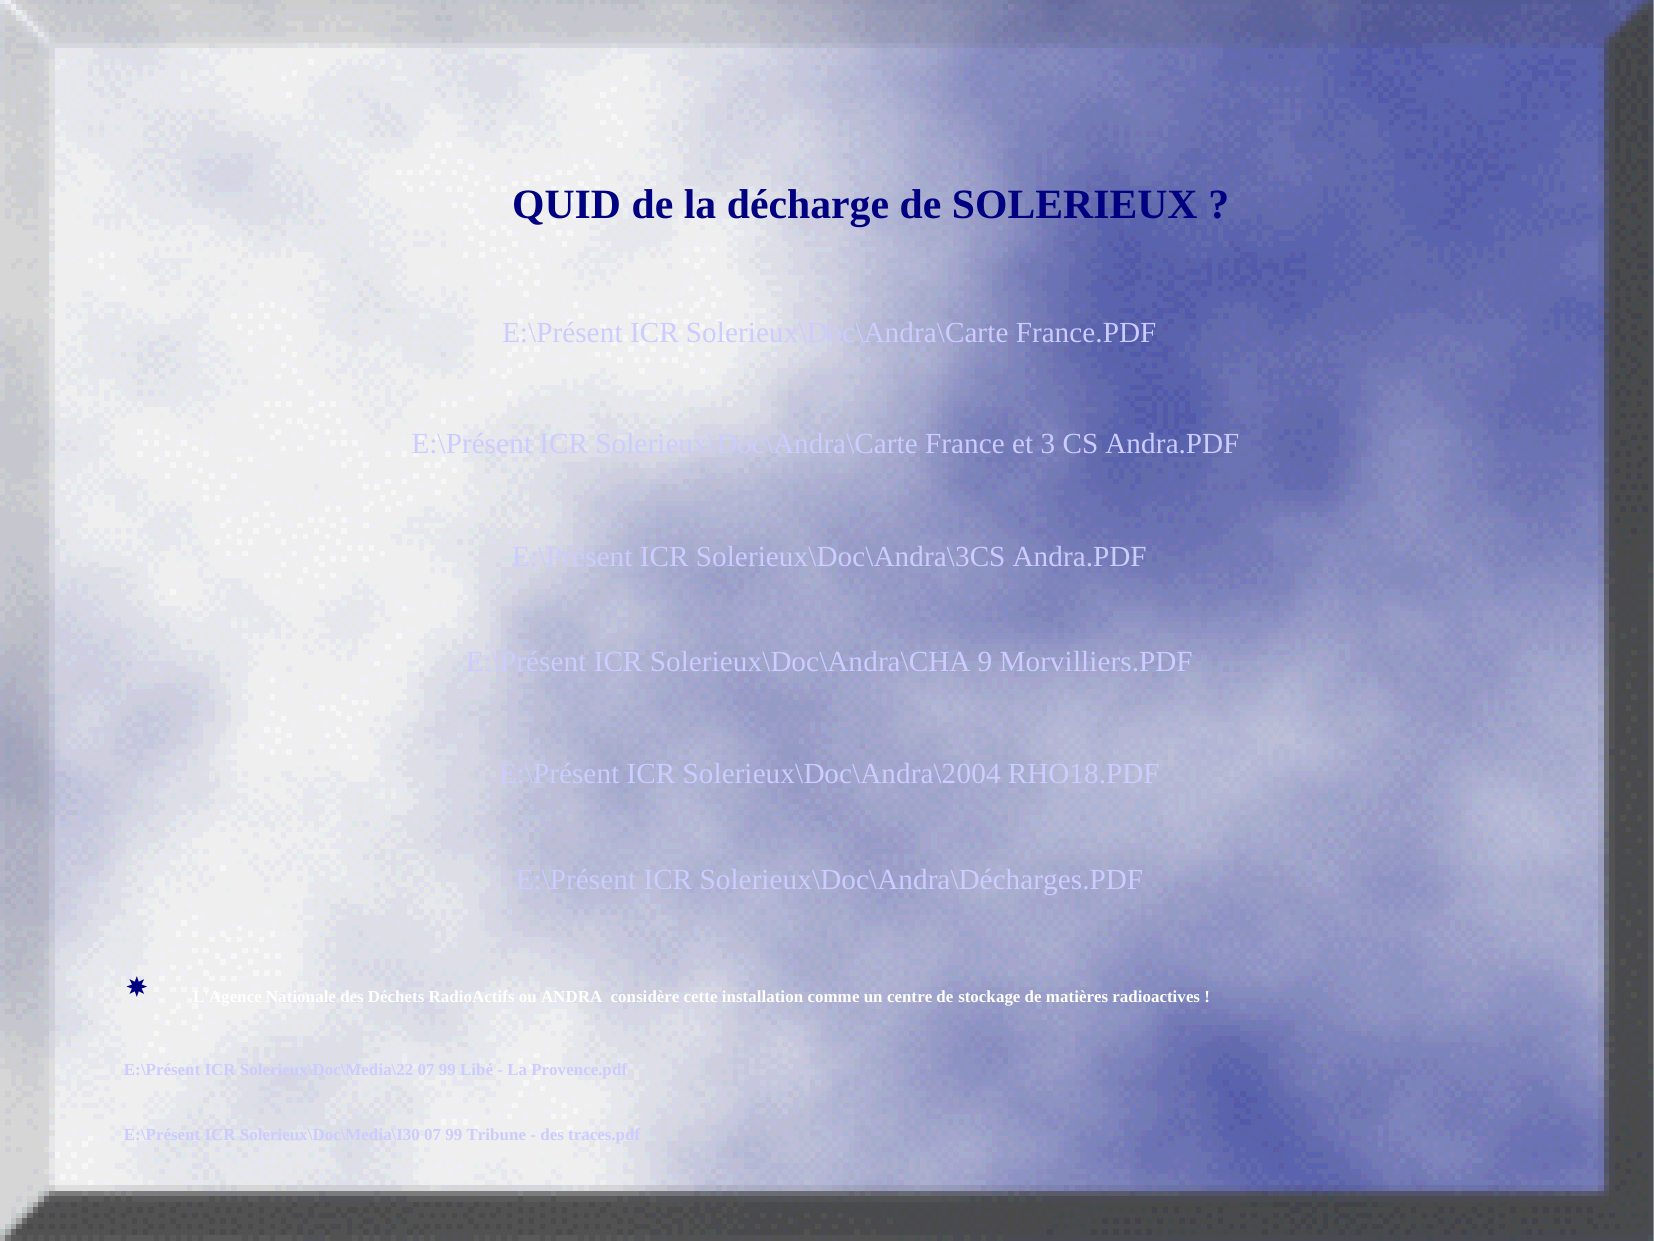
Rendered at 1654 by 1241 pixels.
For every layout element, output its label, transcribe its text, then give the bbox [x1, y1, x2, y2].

title QUID de la décharge de SOLERIEUX ? [201, 105, 1541, 306]
list E:\Présent ICR Solerieux\Doc\Andra\Carte France.PDF E:\Présent ICR Solerieux\Doc\Andra\Carte France et 3 CS Andra.PDF E:\Présent ICR Solerieux\Doc\Andra\3CS Andra.PDF E:\Présent ICR Solerieux\Doc\Andra\CHA 9 Morvilliers.PDF E:\Présent ICR Solerieux\Doc\Andra\2004 RHO18.PDF E:\Présent ICR Solerieux\Doc\Andra\Décharges.PDF L'Agence Nationale des Déchets RadioActifs ou ANDRA considère cette installation comme un centre de stockage de matières radioactives ! E:\Présent ICR Solerieux\Doc\Media\22 07 99 Libé - La Provence.pdf E:\Présent ICR Solerieux\Doc\Media\I30 07 99 Tribune - des traces.pdf [118, 318, 1529, 1241]
picture [0, 0, 1654, 1241]
